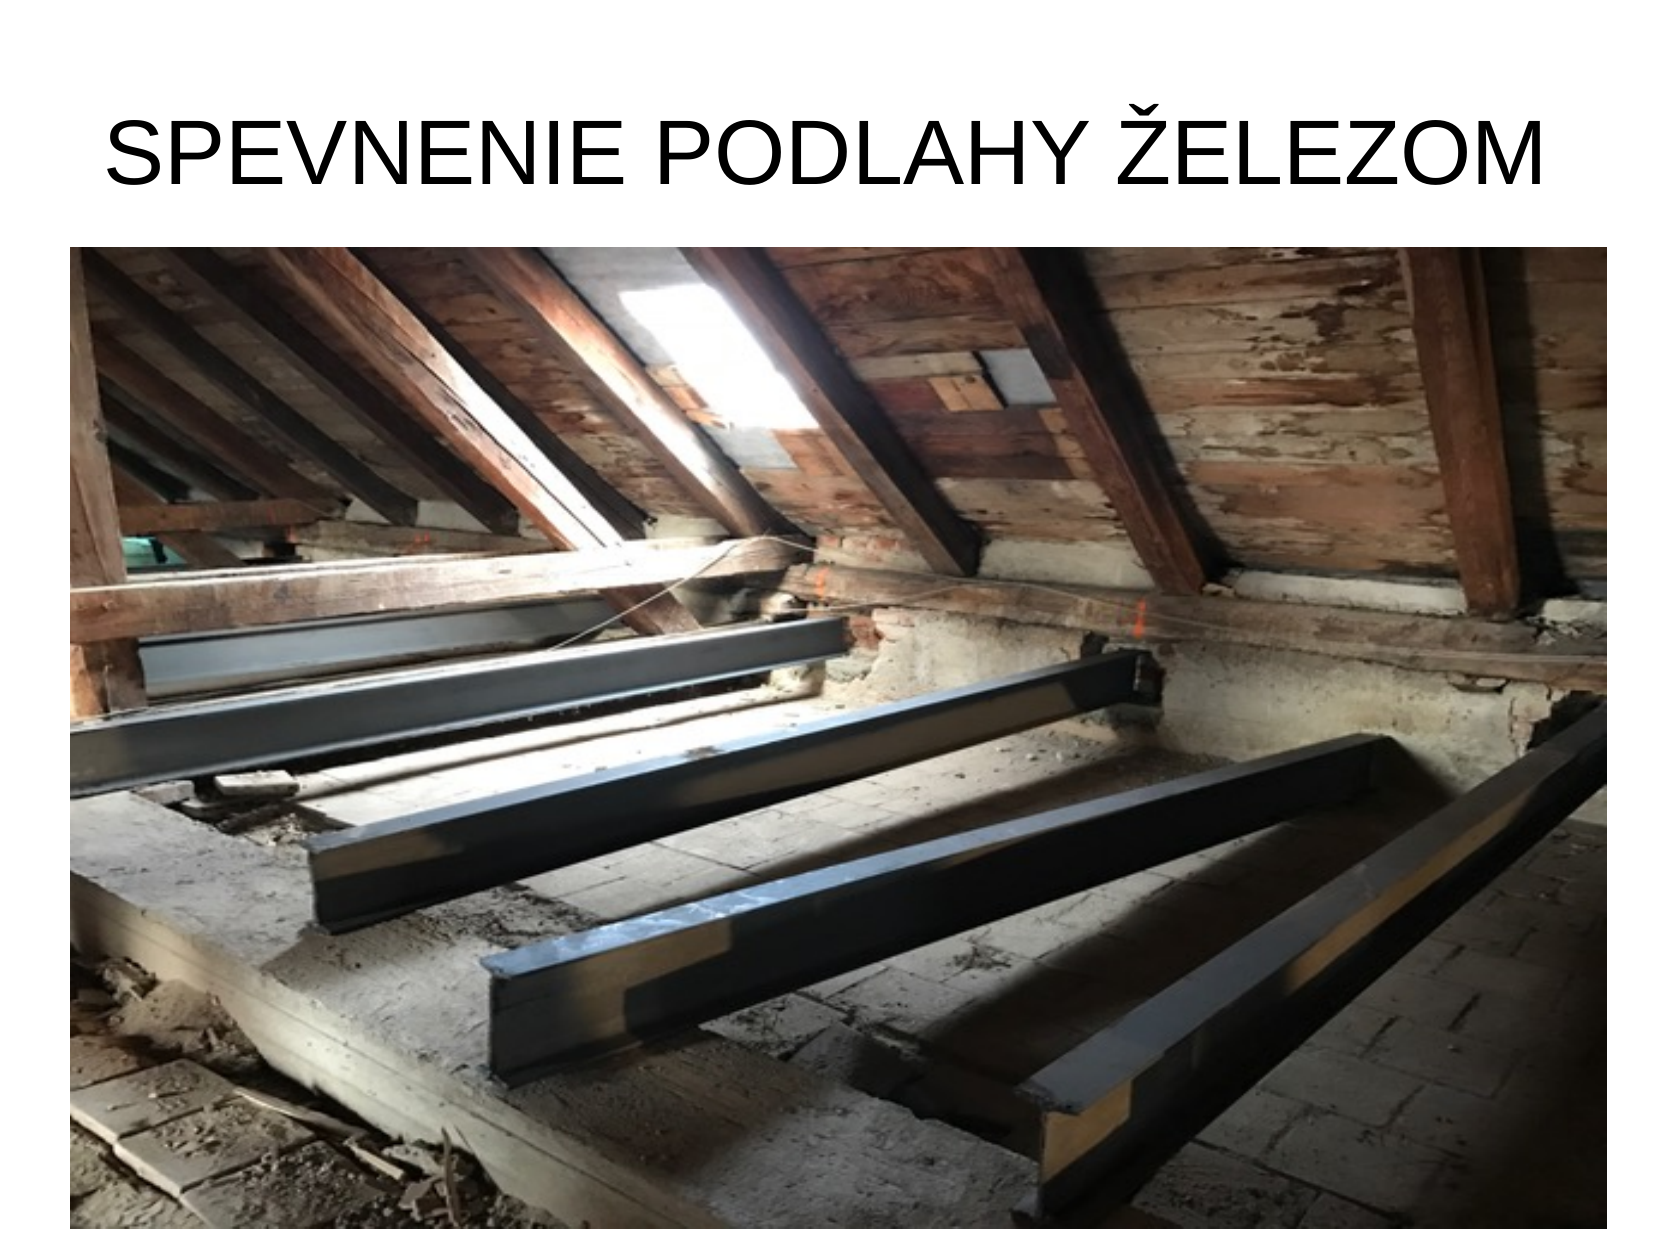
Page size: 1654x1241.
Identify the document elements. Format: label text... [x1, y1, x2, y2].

title SPEVNENIE PODLAHY ŽELEZOM [82, 49, 1571, 247]
picture [70, 247, 1607, 1229]
